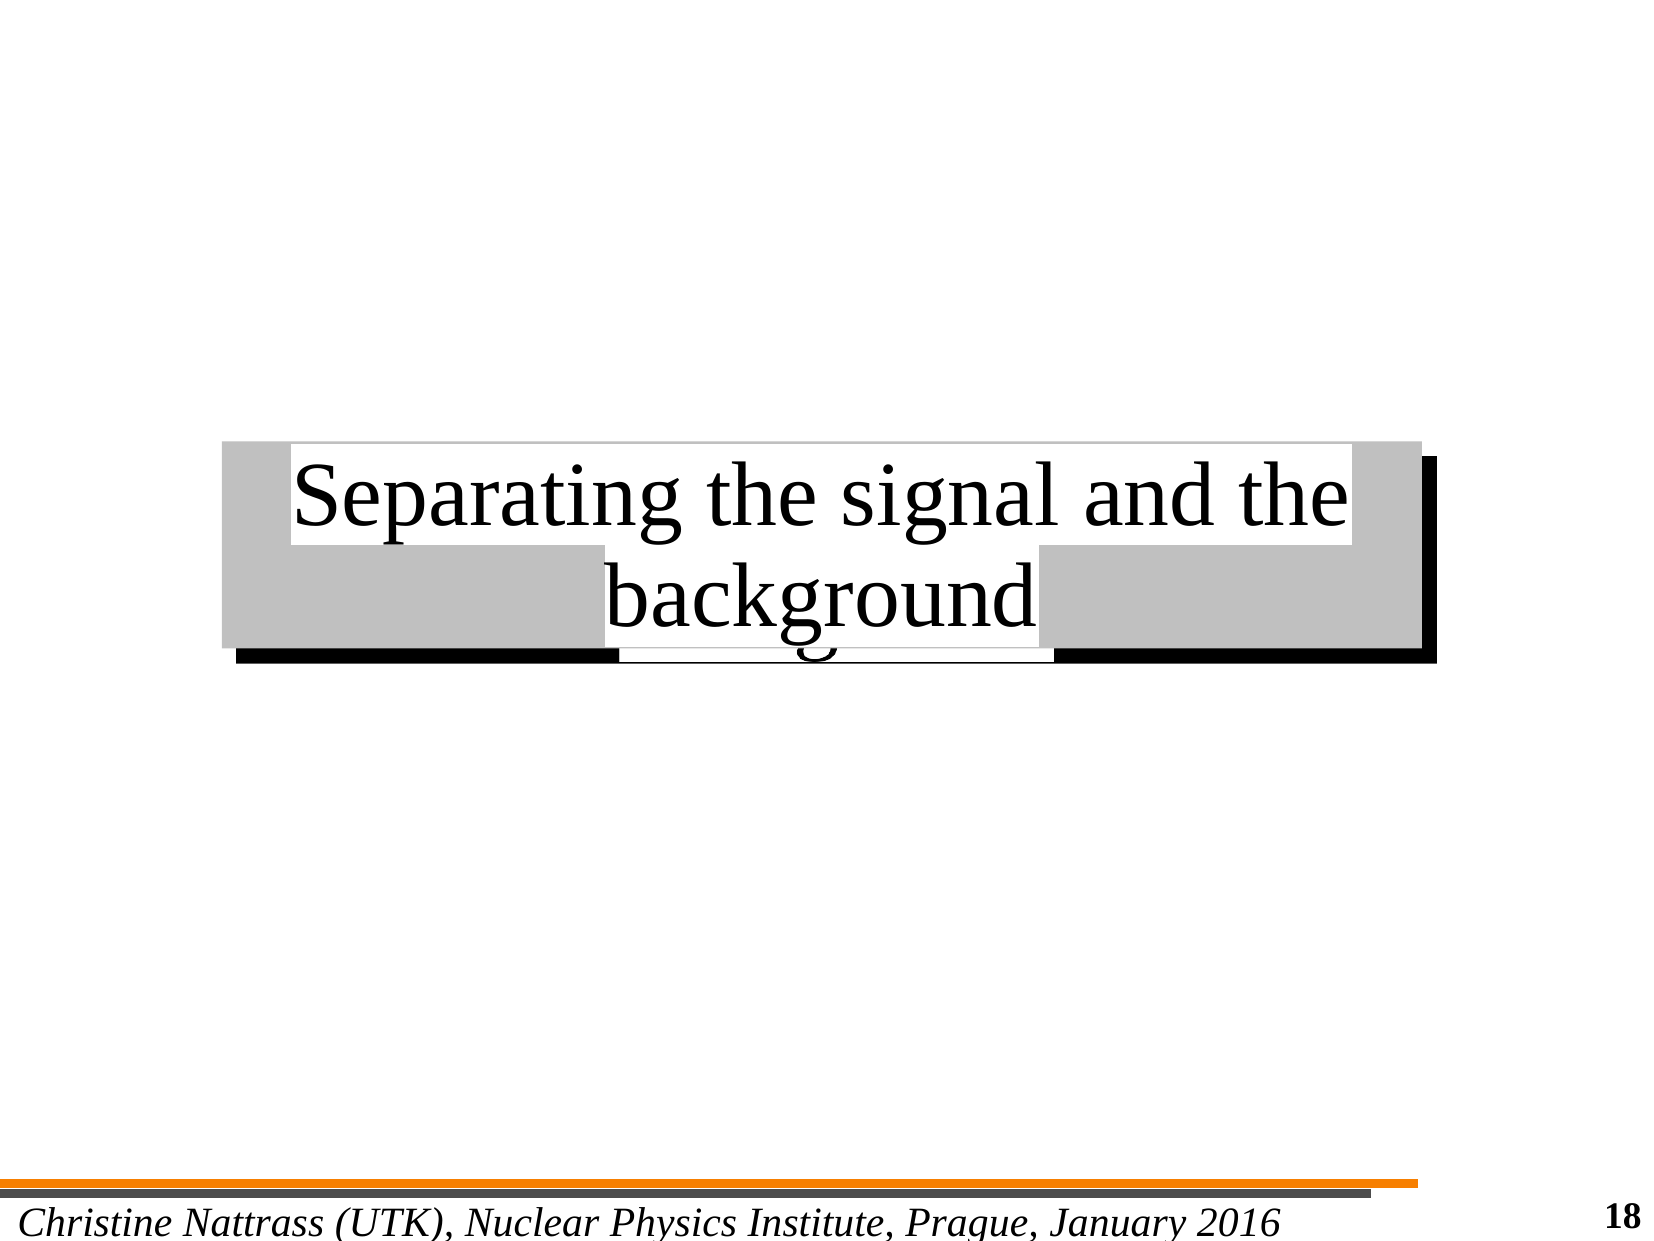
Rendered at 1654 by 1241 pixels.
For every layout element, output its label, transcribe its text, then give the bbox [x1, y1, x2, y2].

title Separating the signal and the background [221, 441, 1422, 649]
